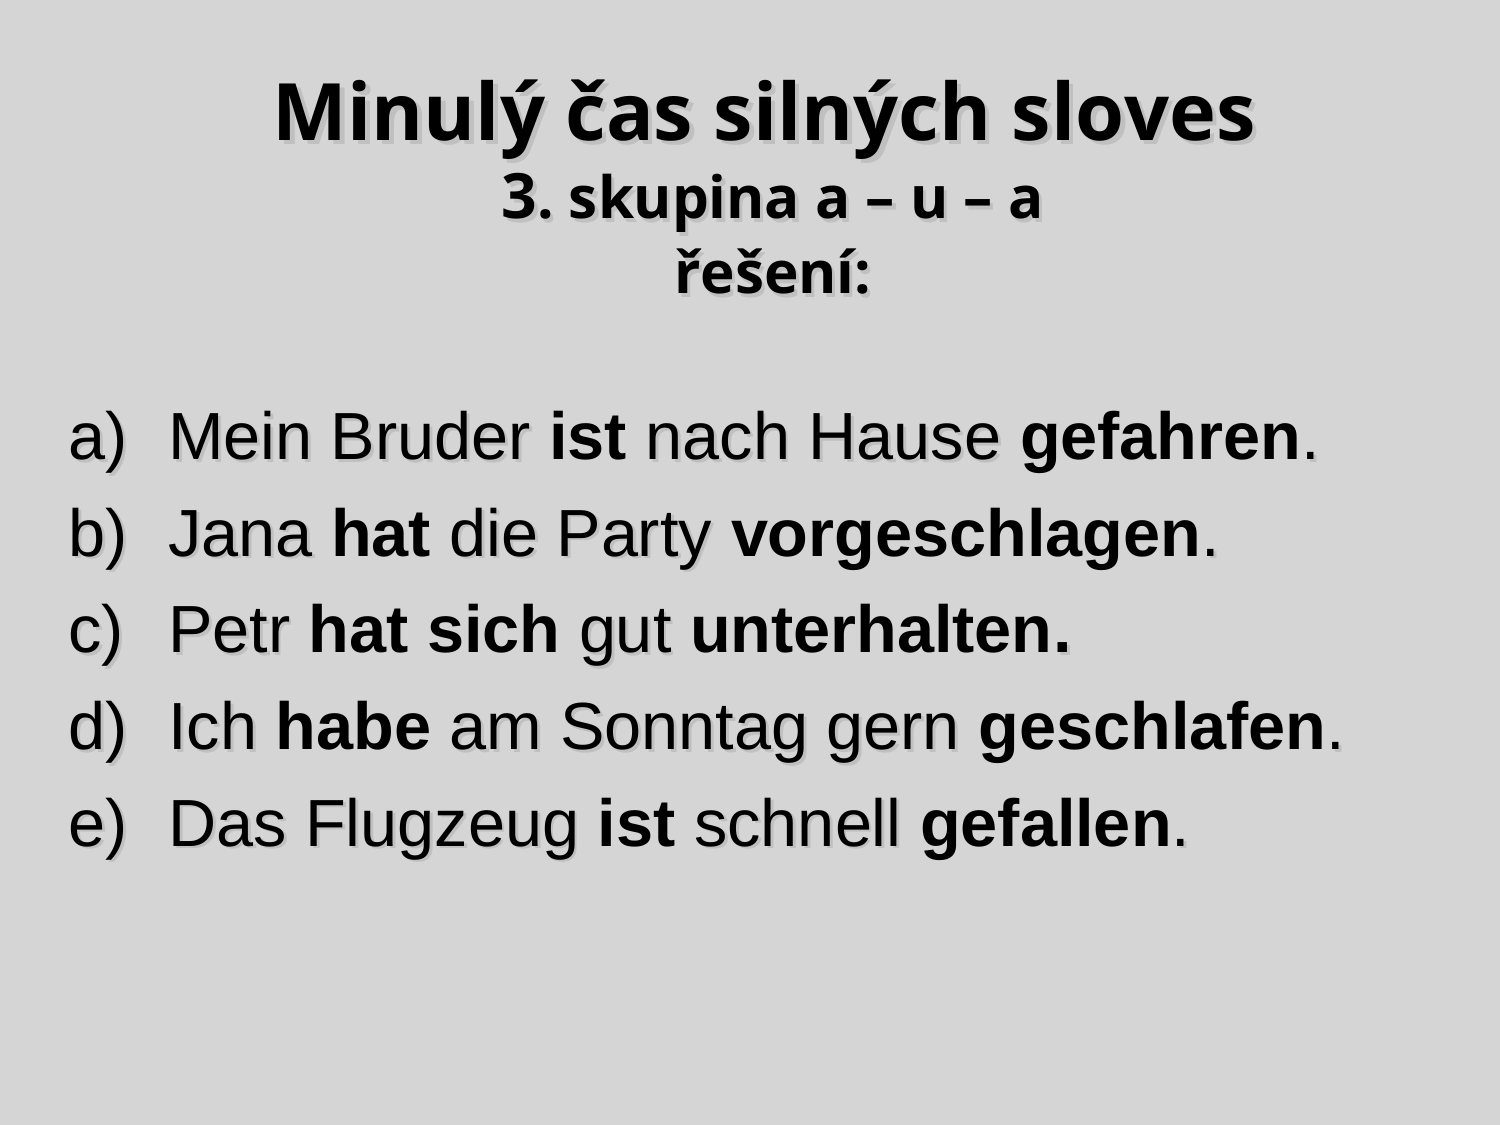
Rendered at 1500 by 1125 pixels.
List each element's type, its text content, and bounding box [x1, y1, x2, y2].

title Minulý čas silných sloves 3. skupina a – u – a řešení: [76, 53, 1453, 314]
list Mein Bruder ist nach Hause gefahren. Jana hat die Party vorgeschlagen. Petr hat sich gut unterhalten. Ich habe am Sonntag gern geschlafen. Das Flugzeug ist schnell gefallen. [53, 385, 1450, 1012]
